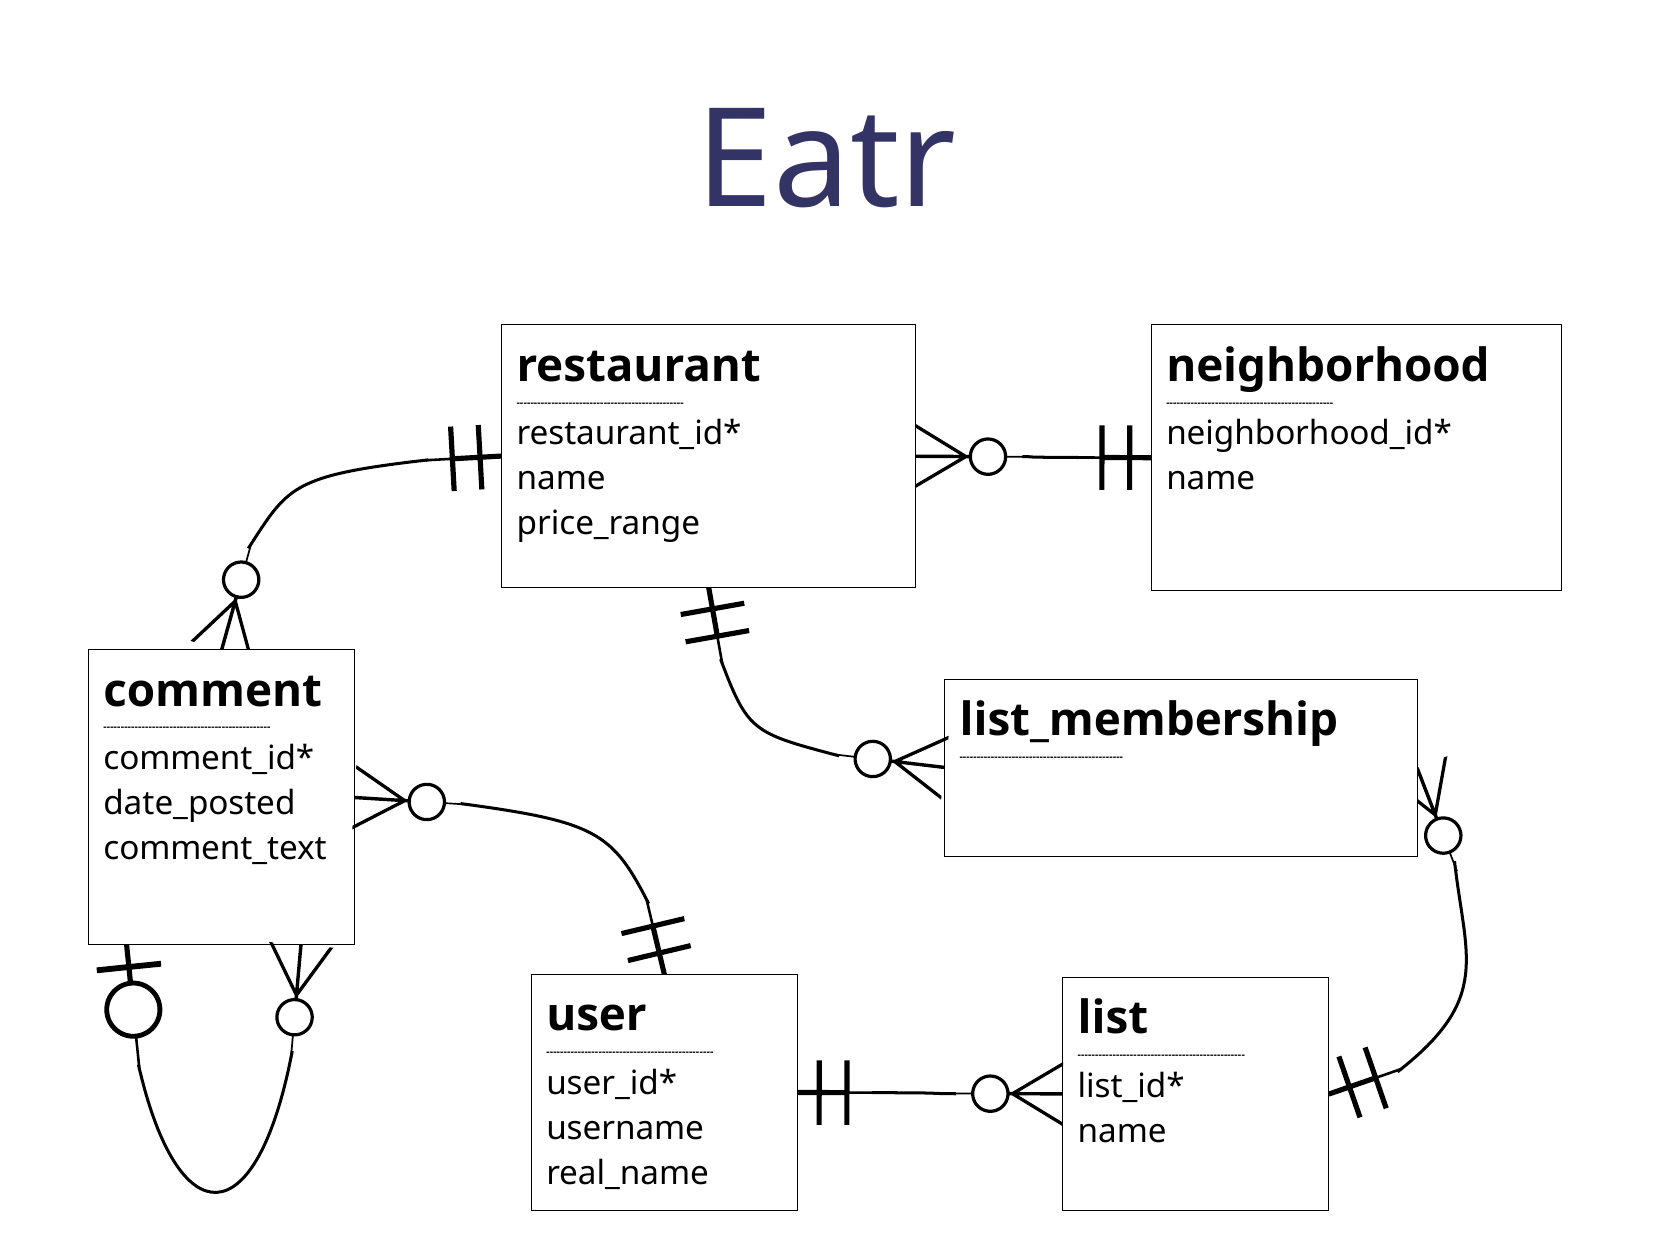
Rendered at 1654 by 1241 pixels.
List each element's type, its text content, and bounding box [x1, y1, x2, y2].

text_box list ------------------------------------------------ list_id* name [1062, 977, 1329, 1211]
text_box restaurant ------------------------------------------------ restaurant_id* name price_range [501, 324, 916, 588]
text_box user ------------------------------------------------ user_id* username real_name [531, 974, 798, 1211]
title Eatr [82, 49, 1571, 257]
text_box neighborhood ------------------------------------------------ neighborhood_id* name [1151, 324, 1562, 591]
text_box list_membership ----------------------------------------------- [944, 679, 1418, 857]
text_box comment ------------------------------------------------ comment_id* date_posted comment_text [88, 649, 355, 945]
